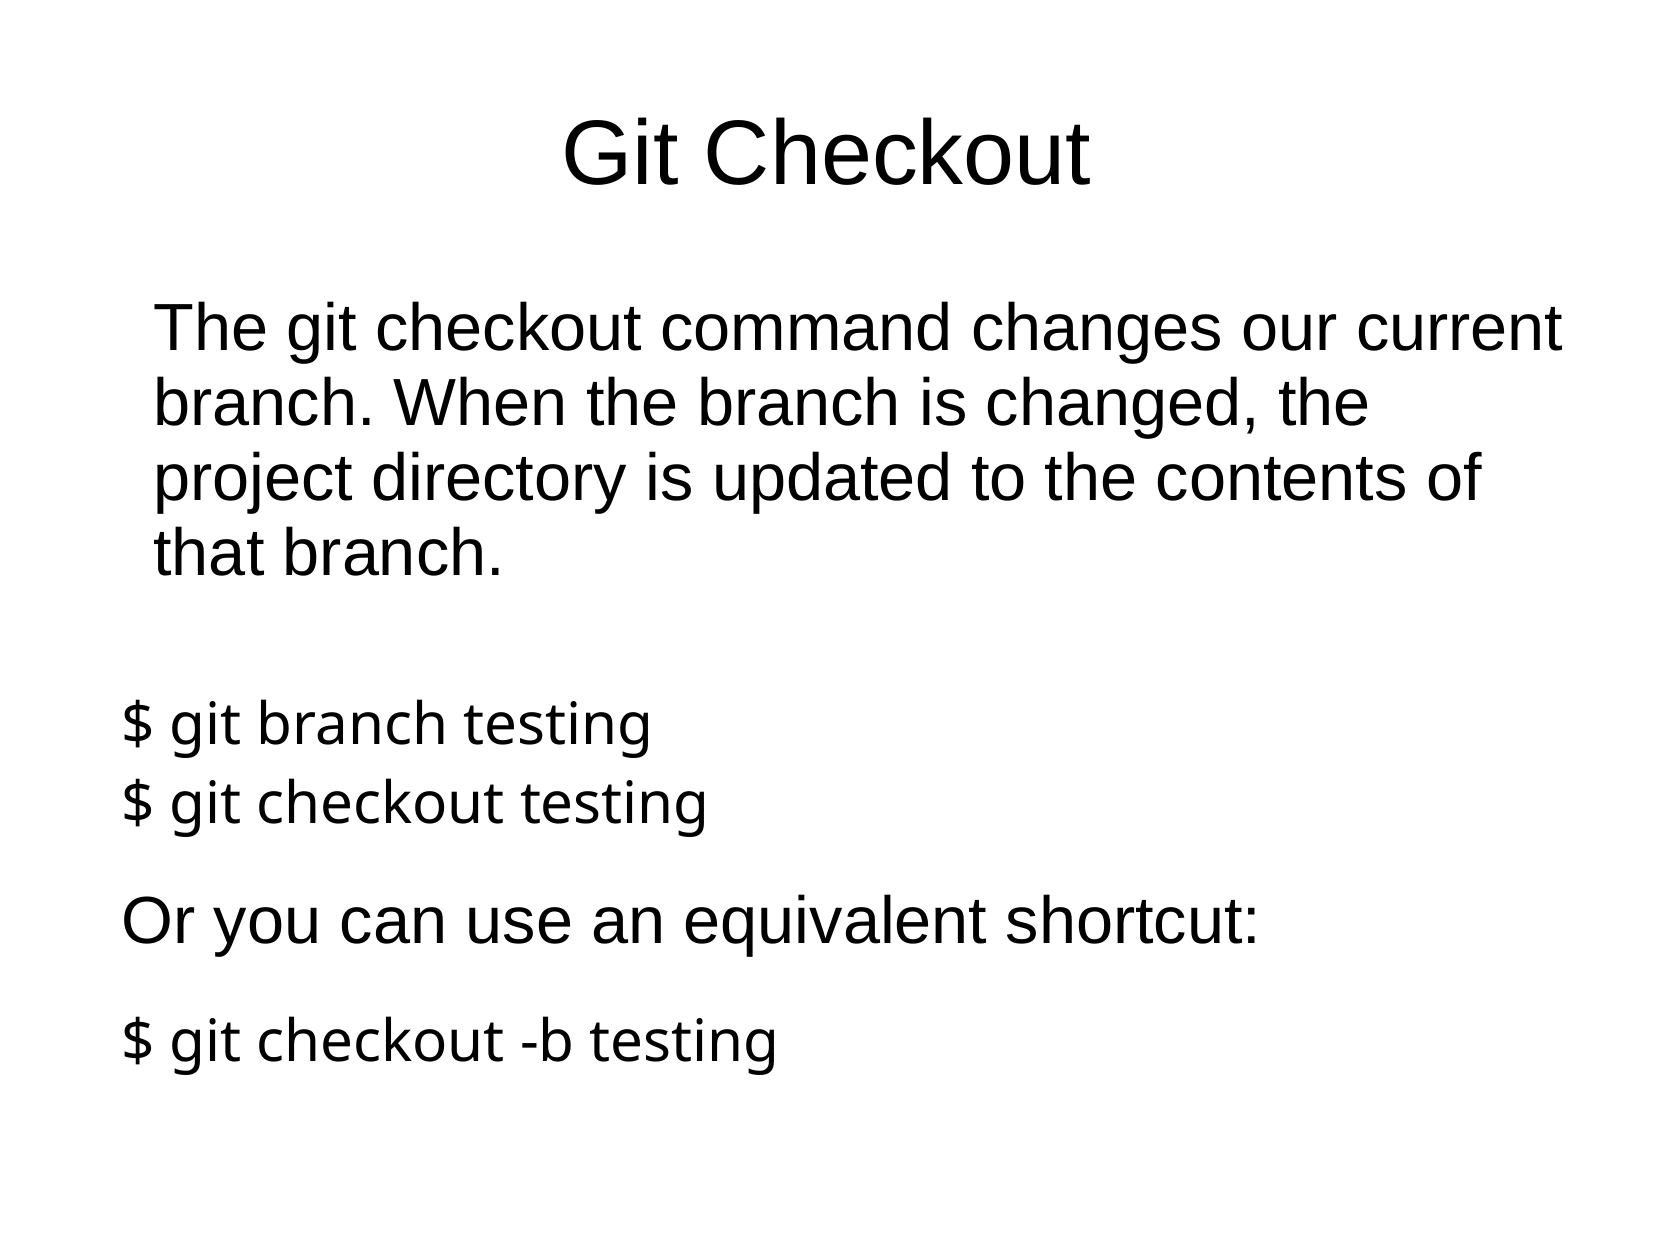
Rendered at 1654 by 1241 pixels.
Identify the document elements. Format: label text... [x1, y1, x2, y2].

text_box $ git branch testing $ git checkout testing Or you can use an equivalent shortcut: $ git checkout -b testing [106, 675, 1547, 1107]
list The git checkout command changes our current branch. When the branch is changed, the project directory is updated to the contents of that branch. [82, 290, 1571, 601]
title Git Checkout [82, 49, 1571, 257]
